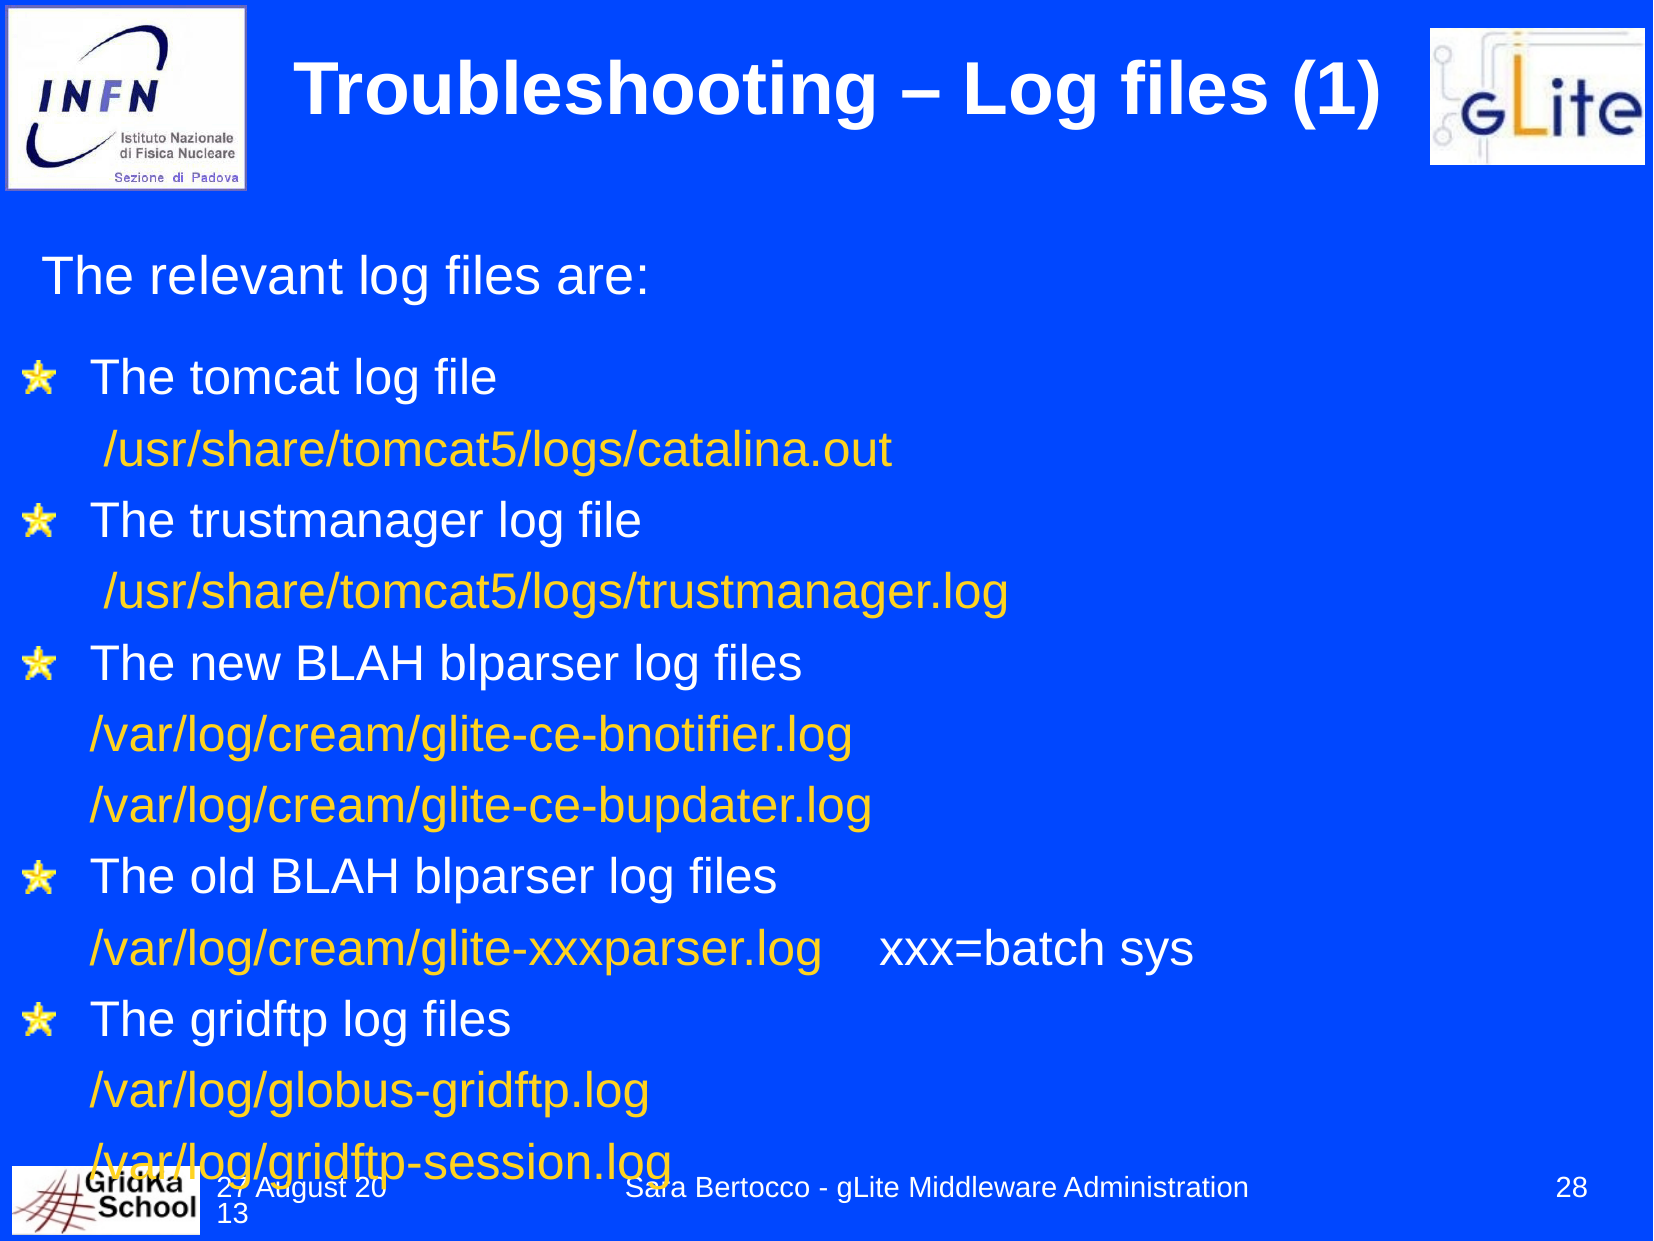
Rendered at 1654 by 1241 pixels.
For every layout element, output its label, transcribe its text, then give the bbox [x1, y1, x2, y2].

text_box The relevant log files are: The tomcat log file /usr/share/tomcat5/logs/catalina.out The trustmanager log file /usr/share/tomcat5/logs/trustmanager.log The new BLAH blparser log files /var/log/cream/glite-ce-bnotifier.log /var/log/cream/glite-ce-bupdater.log The old BLAH blparser log files /var/log/cream/glite-xxxparser.log xxx=batch sys The gridftp log files /var/log/globus-gridftp.log /var/log/gridftp-session.log [7, 207, 1594, 1168]
picture [135, 1168, 147, 1176]
picture [1430, 28, 1645, 165]
title Troubleshooting – Log files (1) [5, 0, 1645, 178]
picture [5, 5, 247, 191]
picture [12, 1168, 200, 1235]
